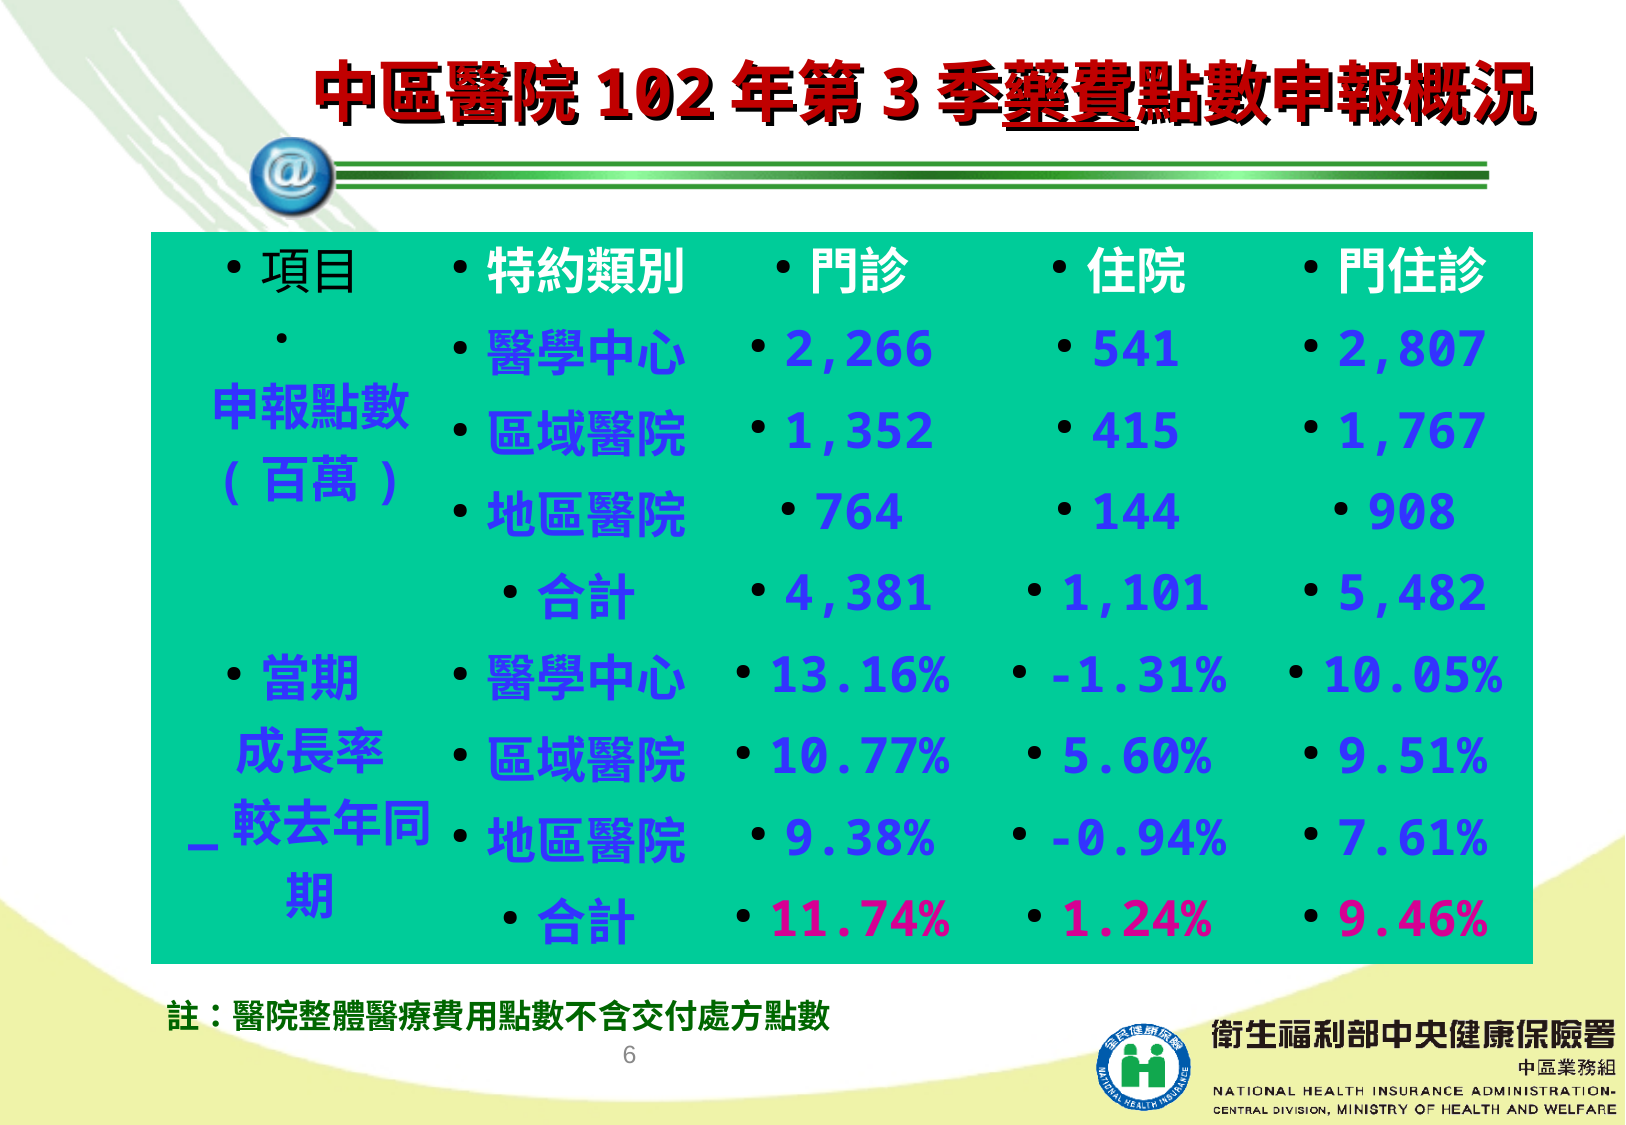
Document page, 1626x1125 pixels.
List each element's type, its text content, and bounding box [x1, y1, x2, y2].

table_header 門診 [704, 232, 980, 313]
text_box 註：醫院整體醫療費用點數不含交付處方點數 [151, 987, 1049, 1044]
table_cell 9.51% [1257, 720, 1533, 801]
table_cell 1,101 [980, 557, 1257, 639]
table_cell 10.05% [1257, 639, 1533, 720]
table_cell 地區醫院 [435, 476, 704, 557]
table_cell 醫學中心 [435, 313, 704, 395]
table_cell 5.60% [980, 720, 1257, 801]
table_cell 415 [980, 395, 1257, 476]
table_header 住院 [980, 232, 1257, 313]
table_header 特約類別 [435, 232, 704, 313]
table_cell 5,482 [1257, 557, 1533, 639]
table_header 項目 [151, 232, 435, 313]
table_cell 區域醫院 [435, 720, 704, 801]
table_cell 地區醫院 [435, 801, 704, 883]
table_cell 1,767 [1257, 395, 1533, 476]
table_cell 1,352 [704, 395, 980, 476]
table_cell 764 [704, 476, 980, 557]
text_box [607, 1044, 987, 1084]
table_cell 2,807 [1257, 313, 1533, 395]
table_cell 11.74% [704, 883, 980, 964]
table_cell 合計 [435, 883, 704, 964]
table_cell 4,381 [704, 557, 980, 639]
title 中區醫院102年第3季藥費點數申報概況 [292, 42, 1555, 138]
table_cell 9.38% [704, 801, 980, 883]
table_header 門住診 [1257, 232, 1533, 313]
table_cell -0.94% [980, 801, 1257, 883]
table_cell 541 [980, 313, 1257, 395]
table_cell 申報點數 (百萬) [151, 313, 435, 639]
table_cell 當期 成長率 _較去年同期 [151, 639, 435, 964]
table_cell 908 [1257, 476, 1533, 557]
table_cell 7.61% [1257, 801, 1533, 883]
table_cell -1.31% [980, 639, 1257, 720]
table_cell 合計 [435, 557, 704, 639]
table_cell 144 [980, 476, 1257, 557]
table_cell 2,266 [704, 313, 980, 395]
table_cell 區域醫院 [435, 395, 704, 476]
table_cell 1.24% [980, 883, 1257, 964]
table_cell 10.77% [704, 720, 980, 801]
table_cell 13.16% [704, 639, 980, 720]
table_cell 醫學中心 [435, 639, 704, 720]
table_cell 9.46% [1257, 883, 1533, 964]
